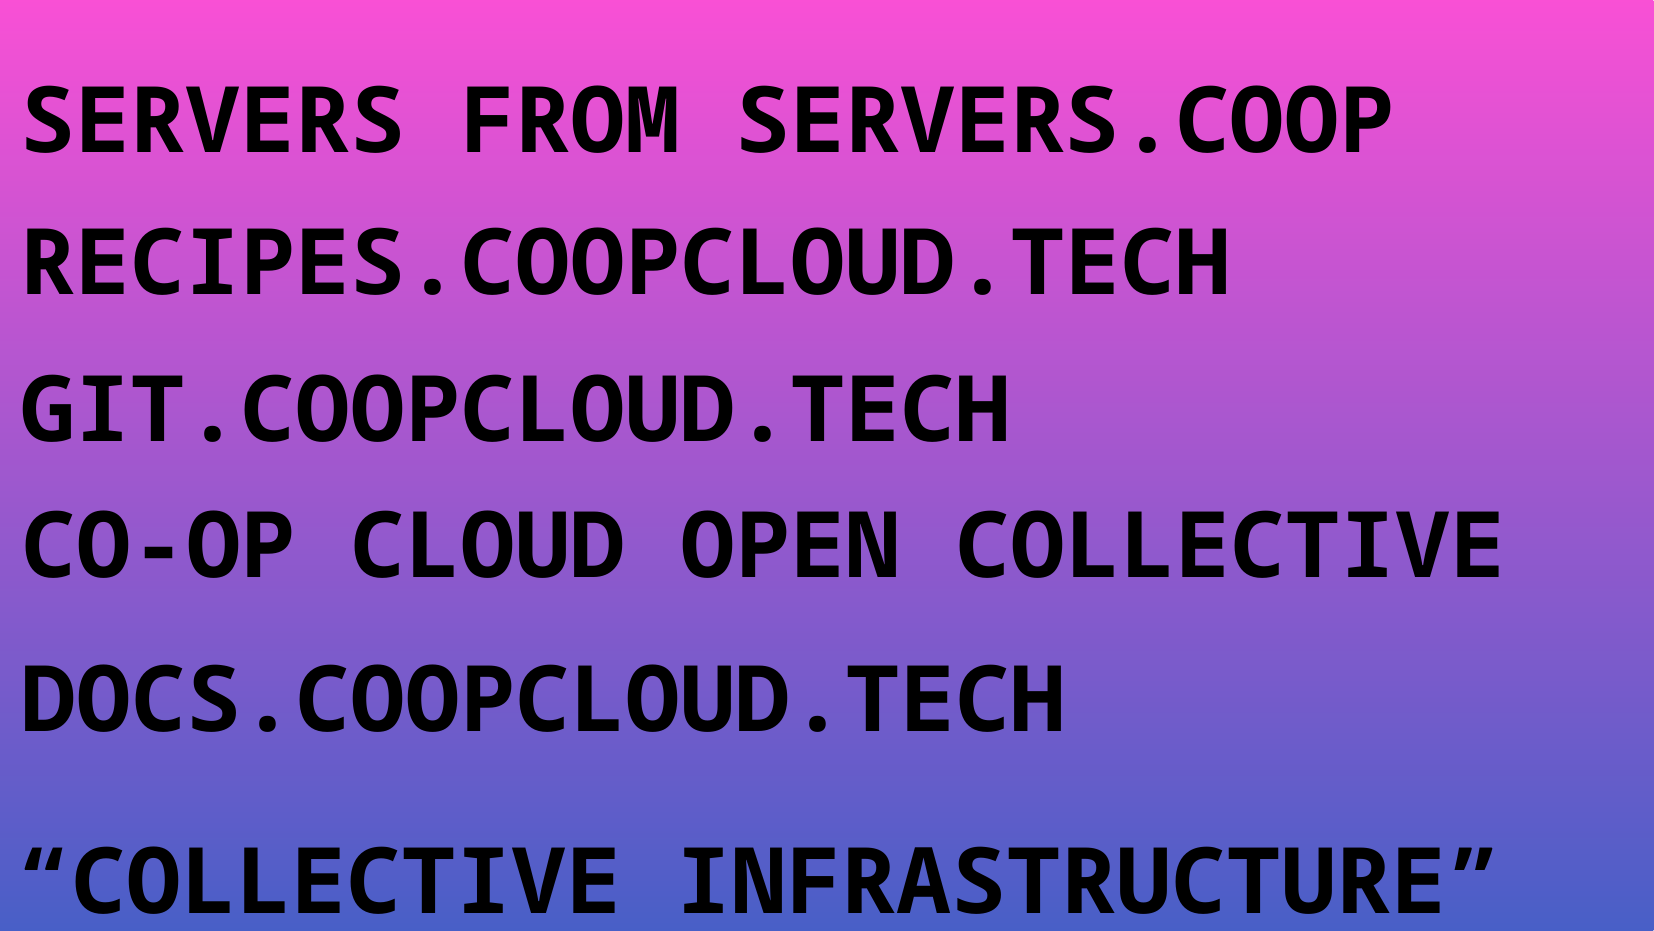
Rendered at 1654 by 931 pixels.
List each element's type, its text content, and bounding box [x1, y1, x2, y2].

text_box “COLLECTIVE INFRASTRUCTURE” [1, 807, 1274, 916]
text_box SERVERS FROM SERVERS.COOP [6, 47, 1186, 155]
text_box GIT.COOPCLOUD.TECH [6, 336, 864, 445]
text_box DOCS.COOPCLOUD.TECH [6, 625, 910, 734]
text_box CO-OP CLOUD OPEN COLLECTIVE [6, 472, 1278, 581]
text_box RECIPES.COOPCLOUD.TECH [6, 188, 1048, 297]
